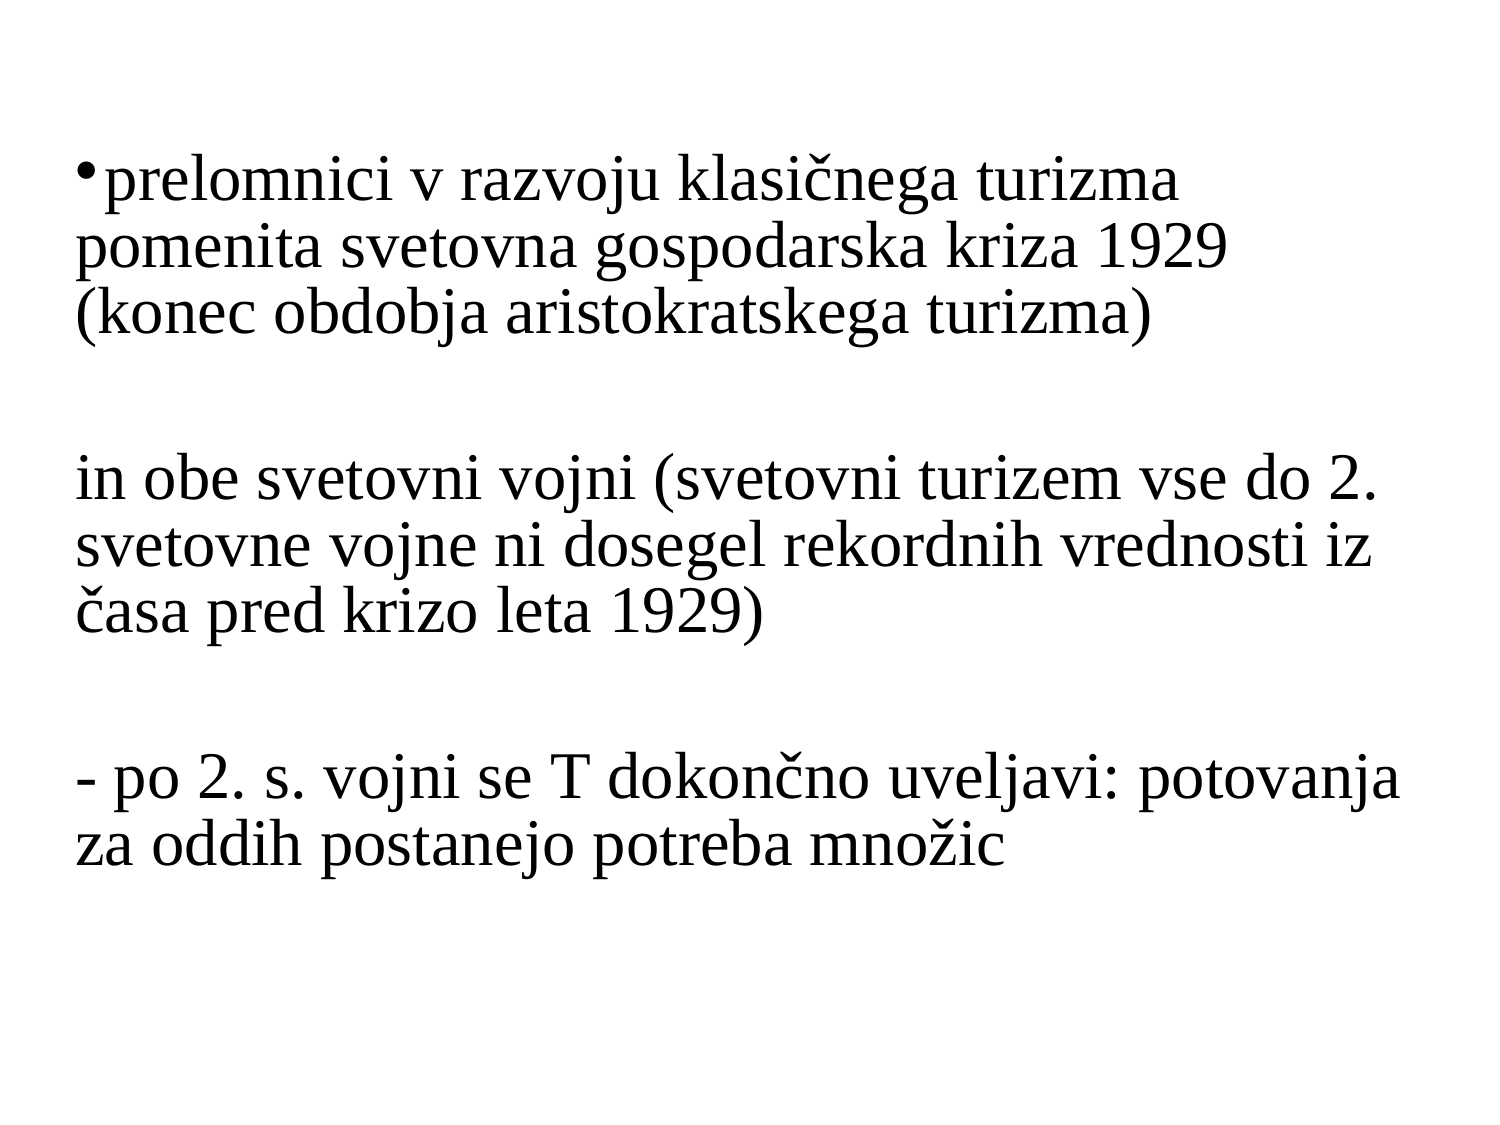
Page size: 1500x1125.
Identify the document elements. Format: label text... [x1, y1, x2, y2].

list prelomnici v razvoju klasičnega turizma pomenita svetovna gospodarska kriza 1929 (konec obdobja aristokratskega turizma)‏ in obe svetovni vojni (svetovni turizem vse do 2. svetovne vojne ni dosegel rekordnih vrednosti iz časa pred krizo leta 1929)‏ - po 2. s. vojni se T dokončno uveljavi: potovanja za oddih postanejo potreba množic [74, 147, 1425, 991]
